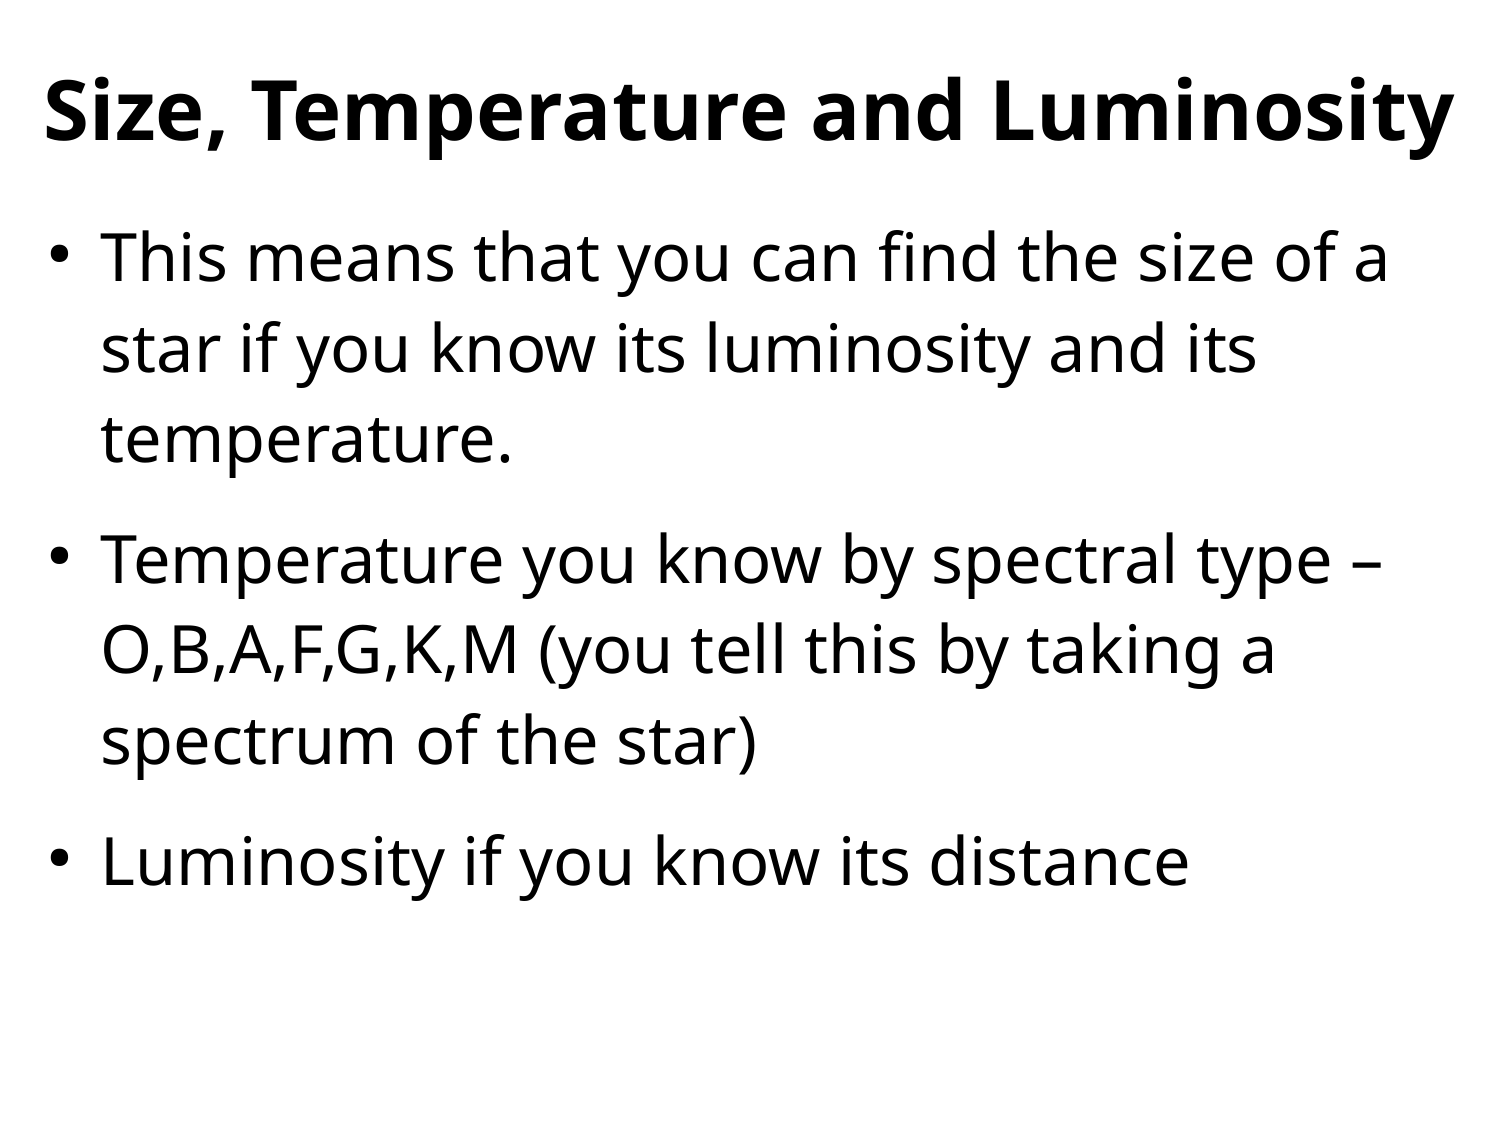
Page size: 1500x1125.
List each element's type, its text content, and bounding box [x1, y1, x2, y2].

title Size, Temperature and Luminosity [30, 22, 1471, 196]
list This means that you can find the size of a star if you know its luminosity and its temperature. Temperature you know by spectral type – O,B,A,F,G,K,M (you tell this by taking a spectrum of the star) Luminosity if you know its distance [30, 210, 1426, 1036]
